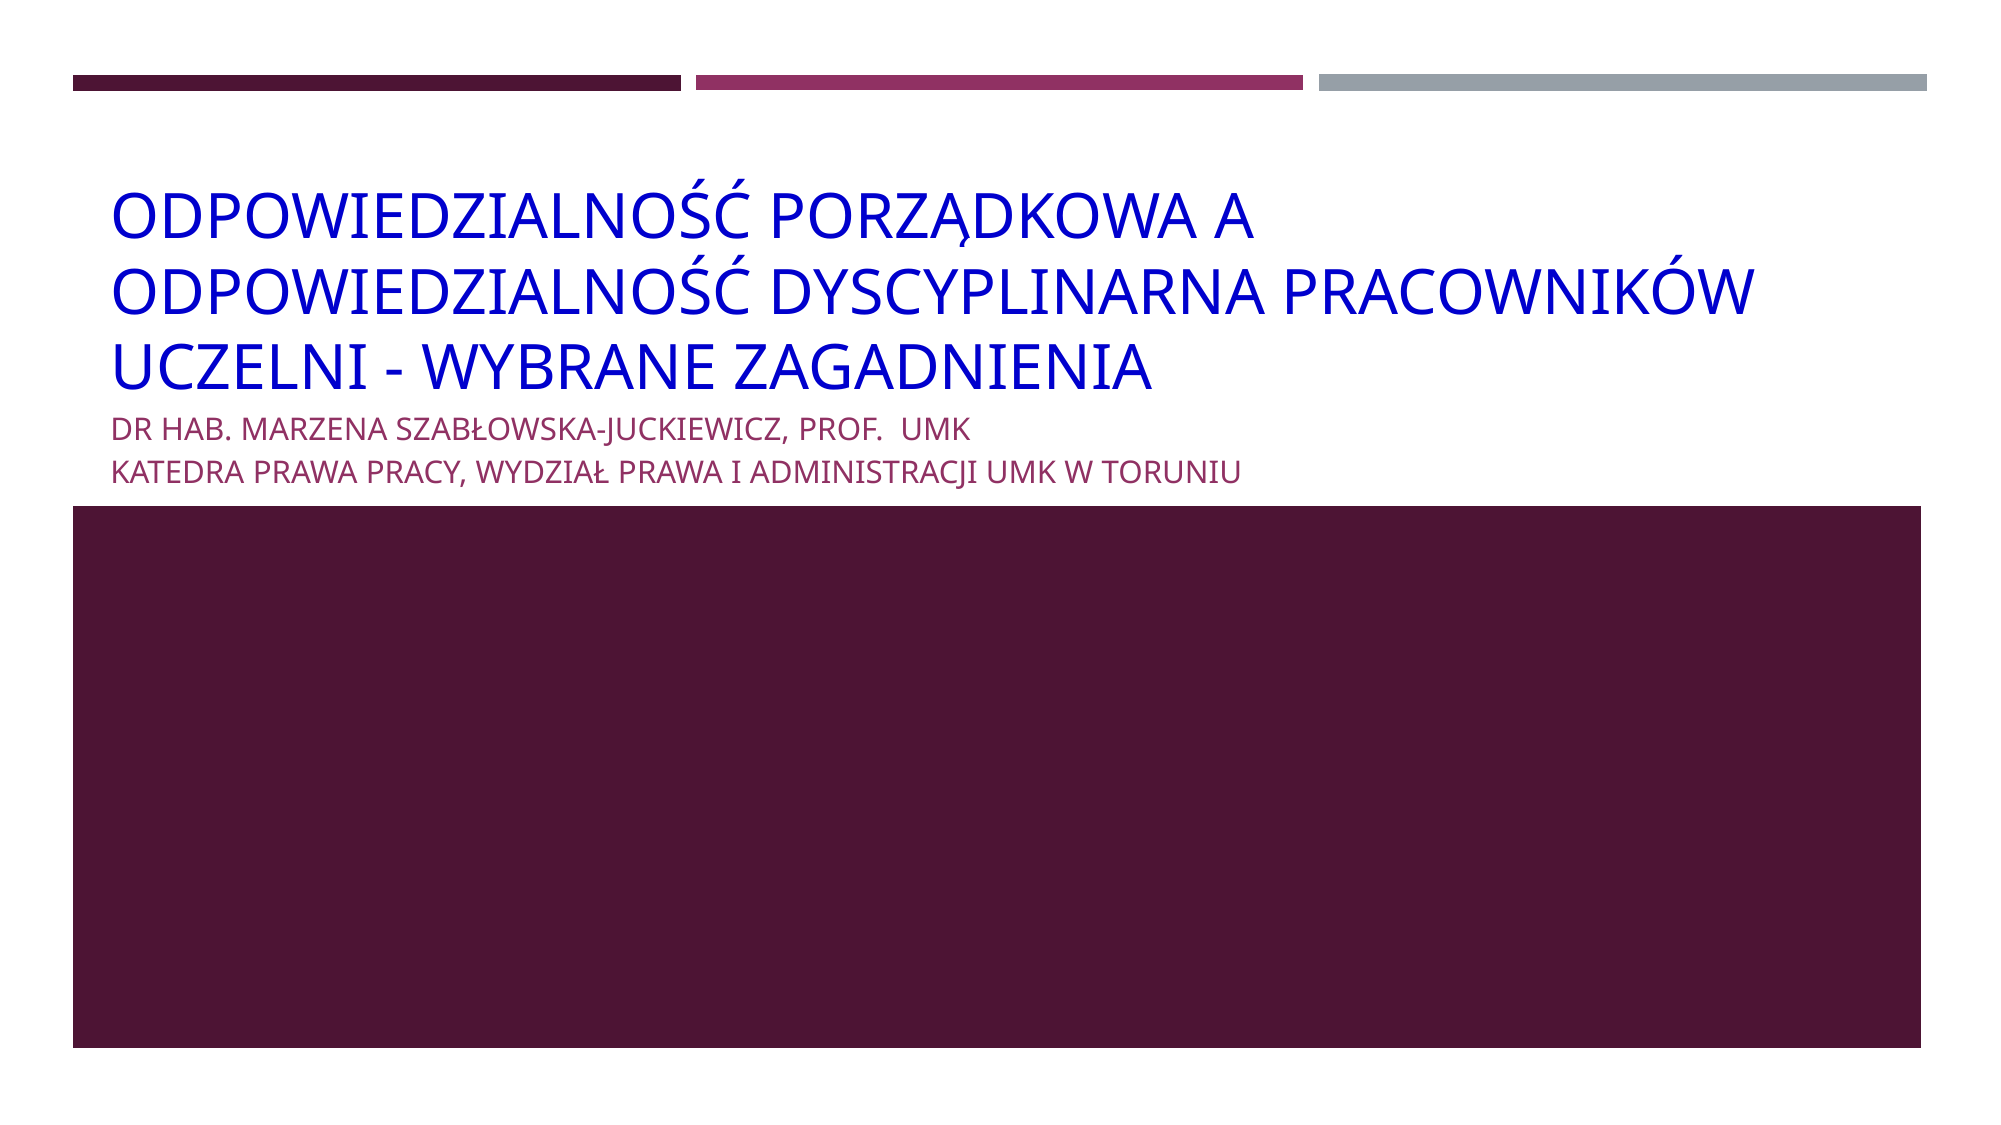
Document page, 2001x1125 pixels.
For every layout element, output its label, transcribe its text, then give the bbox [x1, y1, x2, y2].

title Odpowiedzialność porządkowa a odpowiedzialność dyscyplinarna pracowników uczelni - wybrane zagadnienia [95, 167, 1899, 409]
subtitle Dr hab. Marzena szabłowska-juckiewicz, prof. umk Katedra prawa pracy, wydział prawa i administracji umk w Toruniu [95, 409, 1899, 507]
